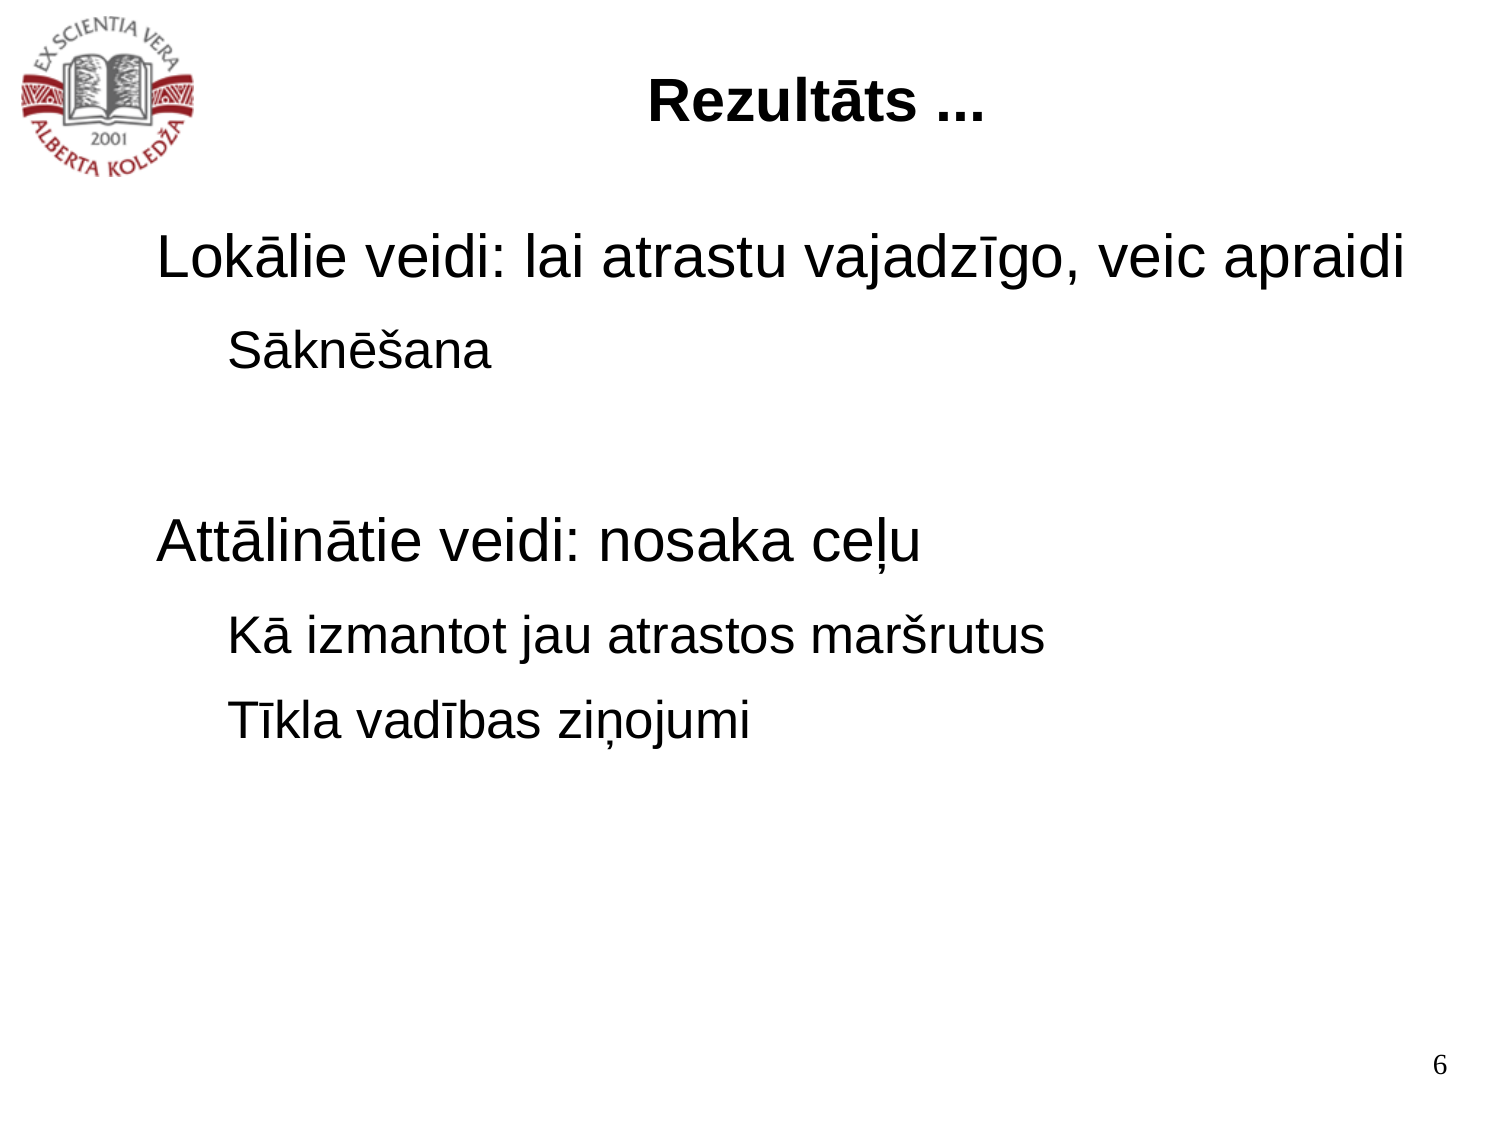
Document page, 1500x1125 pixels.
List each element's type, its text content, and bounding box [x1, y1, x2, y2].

picture [21, 16, 194, 177]
list Lokālie veidi: lai atrastu vajadzīgo, veic apraidi Sāknēšana Attālinātie veidi: nosaka ceļu Kā izmantot jau atrastos maršrutus Tīkla vadības ziņojumi [85, 216, 1436, 1035]
title Rezultāts ... [187, 44, 1425, 150]
text_box <skaitlis> [1312, 1037, 1463, 1101]
